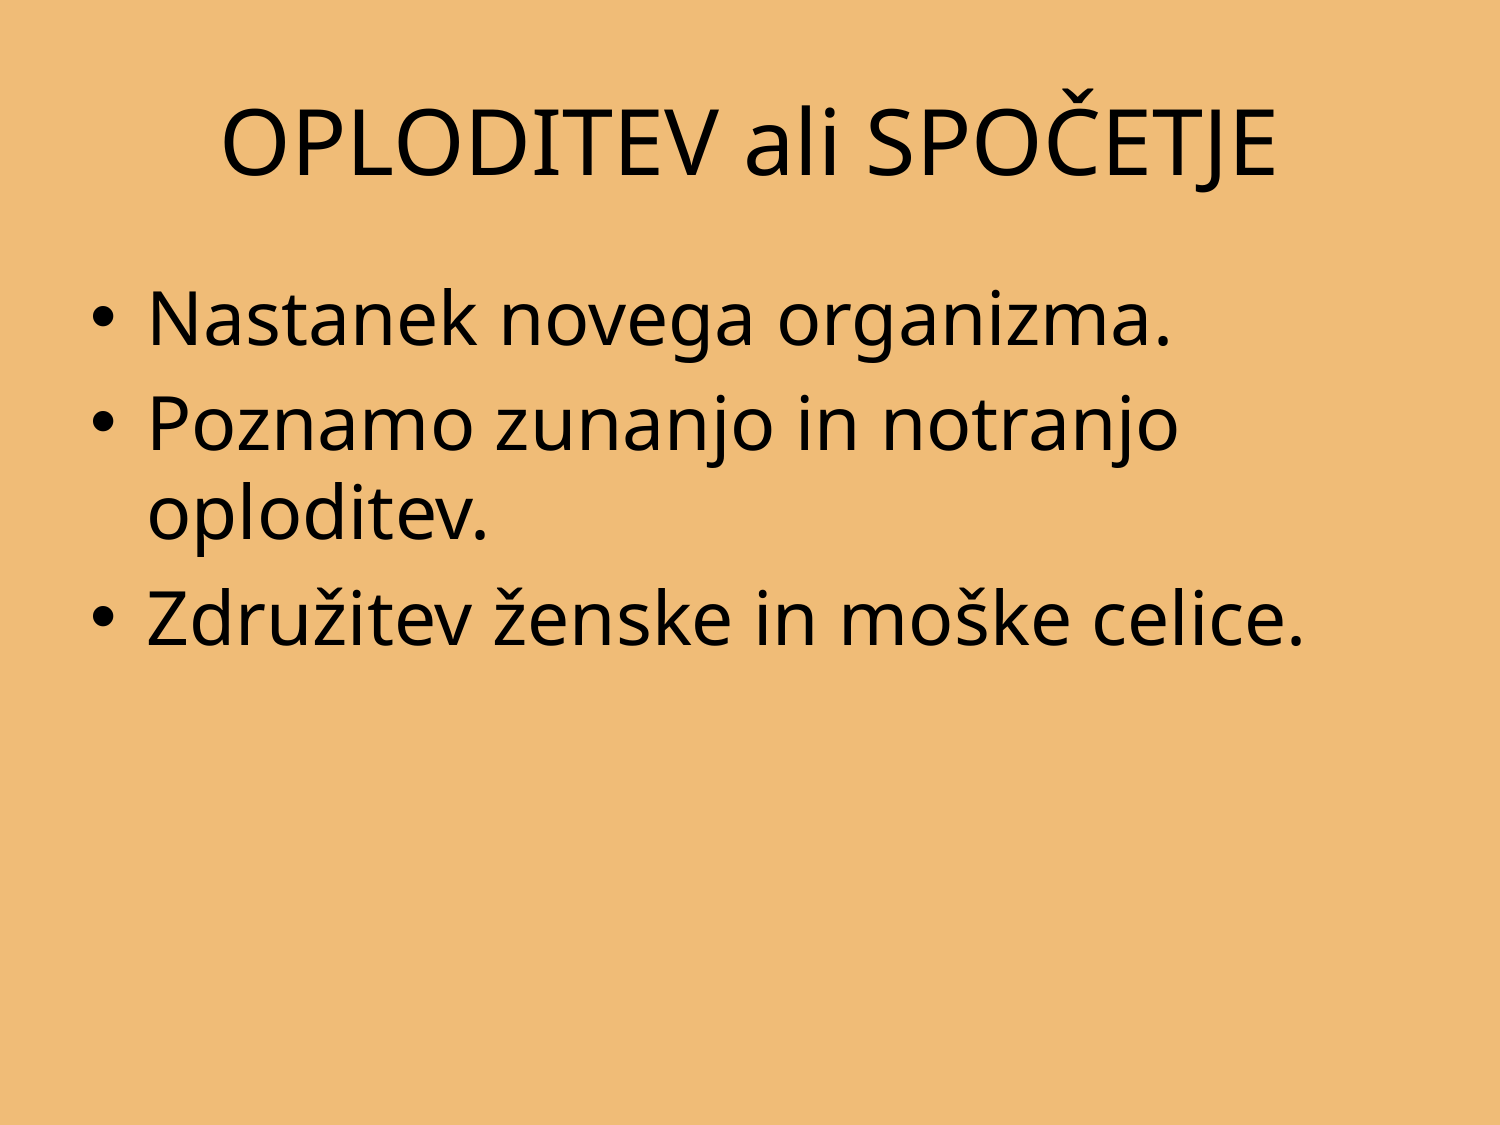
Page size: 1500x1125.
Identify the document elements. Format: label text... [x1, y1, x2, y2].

list Nastanek novega organizma. Poznamo zunanjo in notranjo oploditev. Združitev ženske in moške celice. [75, 262, 1425, 1005]
title OPLODITEV ali SPOČETJE [75, 45, 1425, 233]
